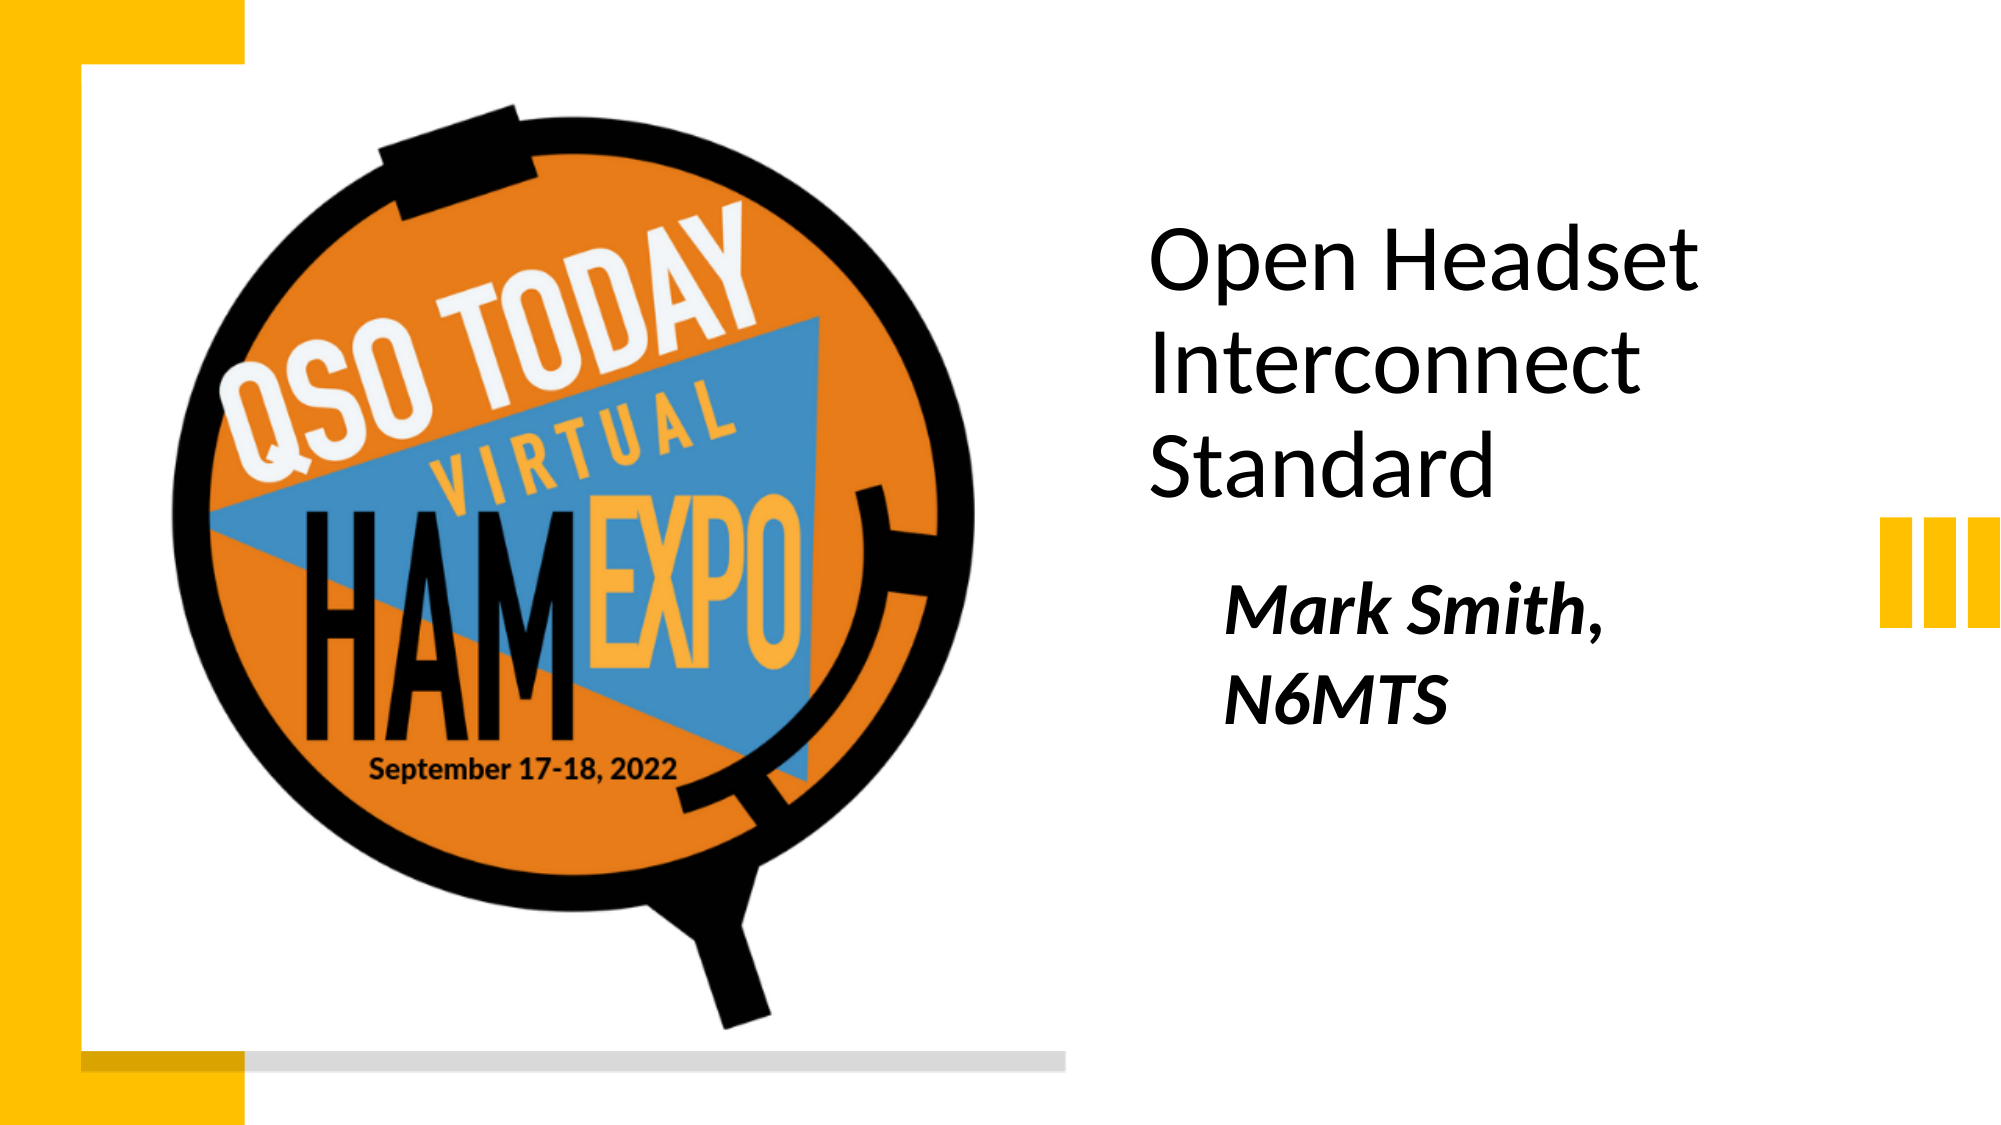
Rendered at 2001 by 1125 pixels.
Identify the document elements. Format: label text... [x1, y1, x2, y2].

picture [90, 74, 1061, 1044]
text_box [0, 0, 2000, 1125]
text_box Mark Smith, N6MTS [1208, 544, 1785, 755]
text_box Open Headset Interconnect Standard [1134, 135, 1740, 526]
